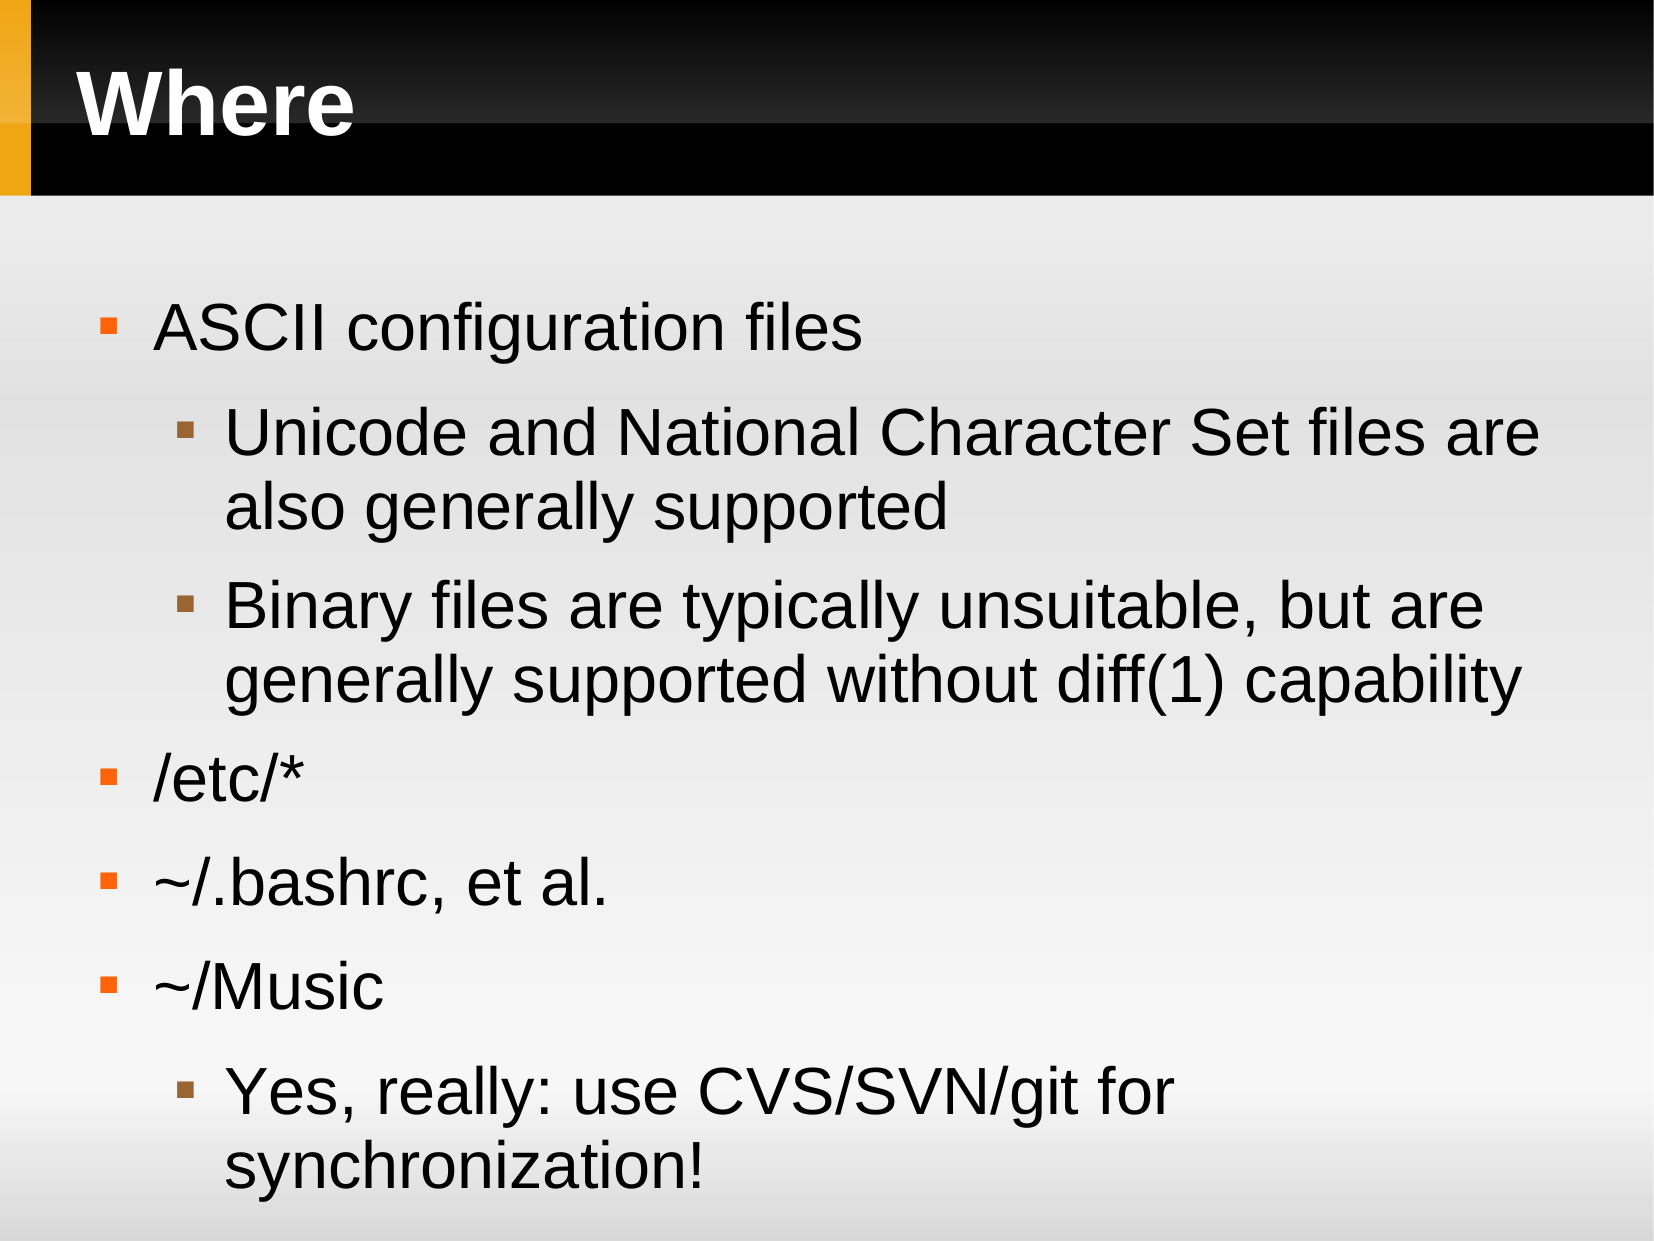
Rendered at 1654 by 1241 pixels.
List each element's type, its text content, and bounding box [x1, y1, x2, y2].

title Where [76, 0, 1565, 208]
list ASCII configuration files Unicode and National Character Set files are also generally supported Binary files are typically unsuitable, but are generally supported without diff(1) capability /etc/* ~/.bashrc, et al. ~/Music Yes, really: use CVS/SVN/git for synchronization! [82, 290, 1571, 1198]
picture [0, 0, 1654, 1241]
